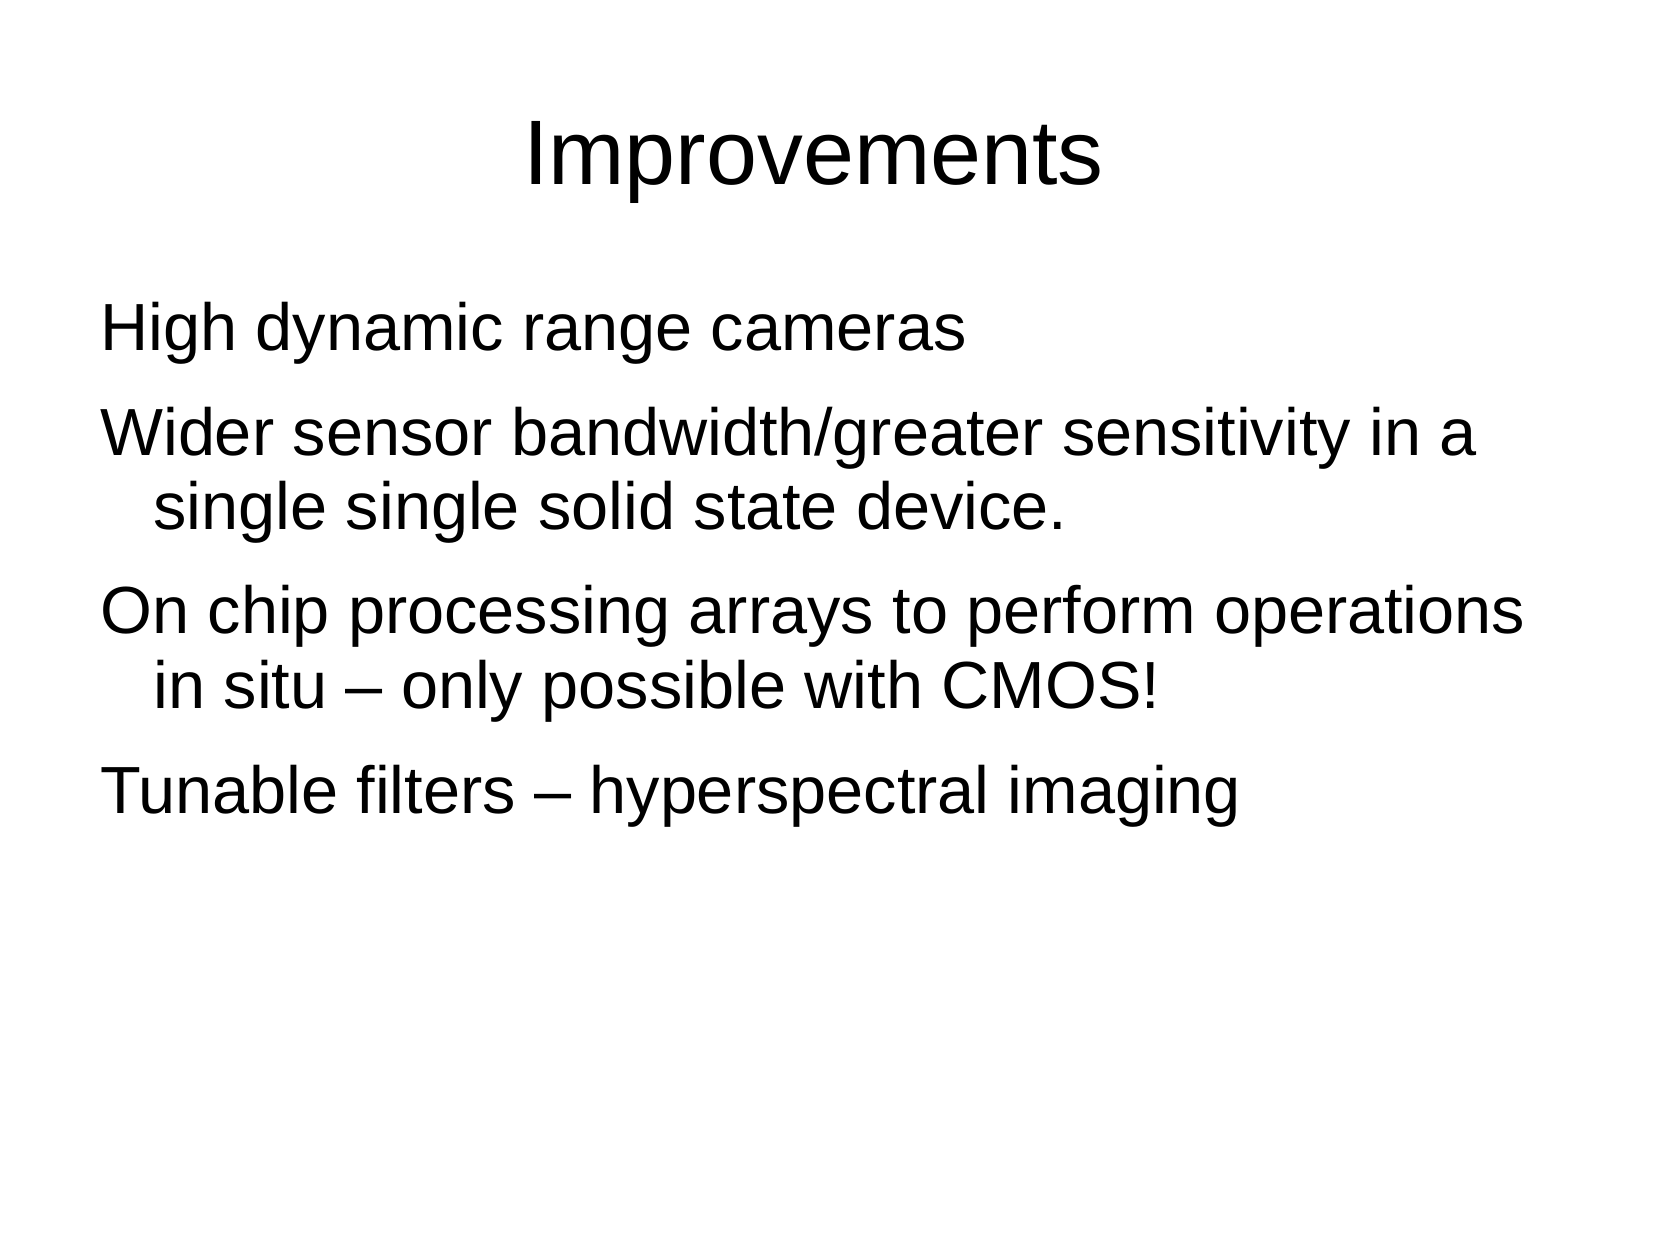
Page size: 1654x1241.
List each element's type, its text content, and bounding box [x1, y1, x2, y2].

list High dynamic range cameras Wider sensor bandwidth/greater sensitivity in a single single solid state device. On chip processing arrays to perform operations in situ – only possible with CMOS! Tunable filters – hyperspectral imaging [82, 290, 1571, 1094]
title Improvements [82, 56, 1571, 250]
